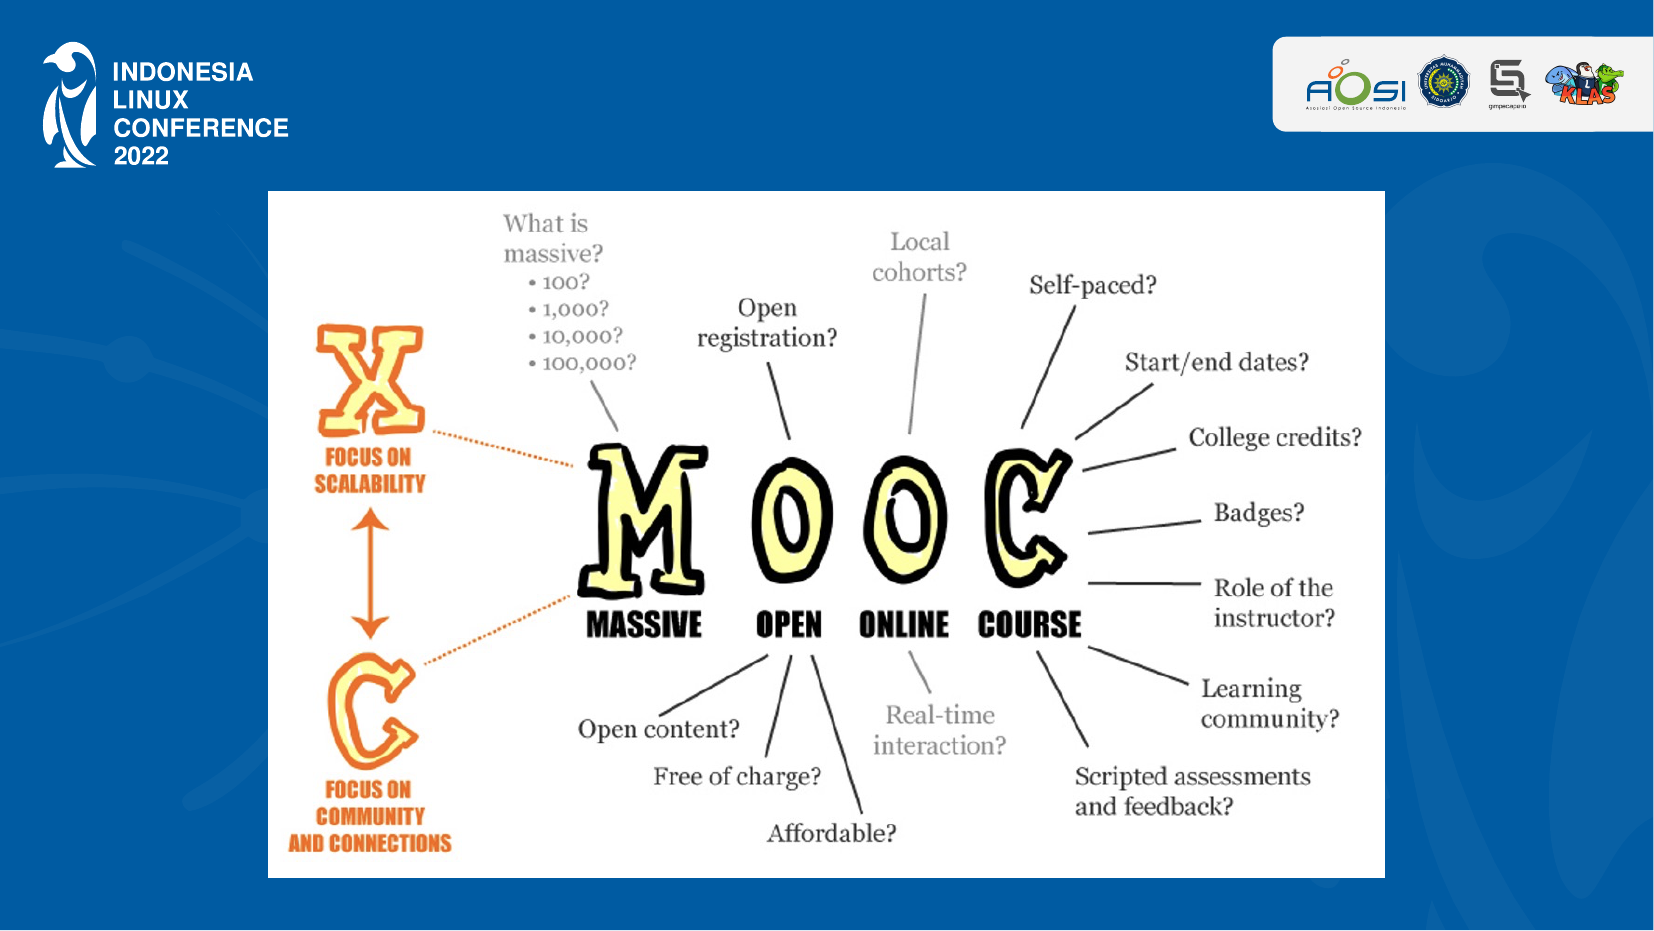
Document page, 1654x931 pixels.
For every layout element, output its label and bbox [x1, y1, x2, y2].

picture [1417, 54, 1471, 108]
picture [1545, 62, 1624, 105]
picture [268, 191, 1385, 878]
